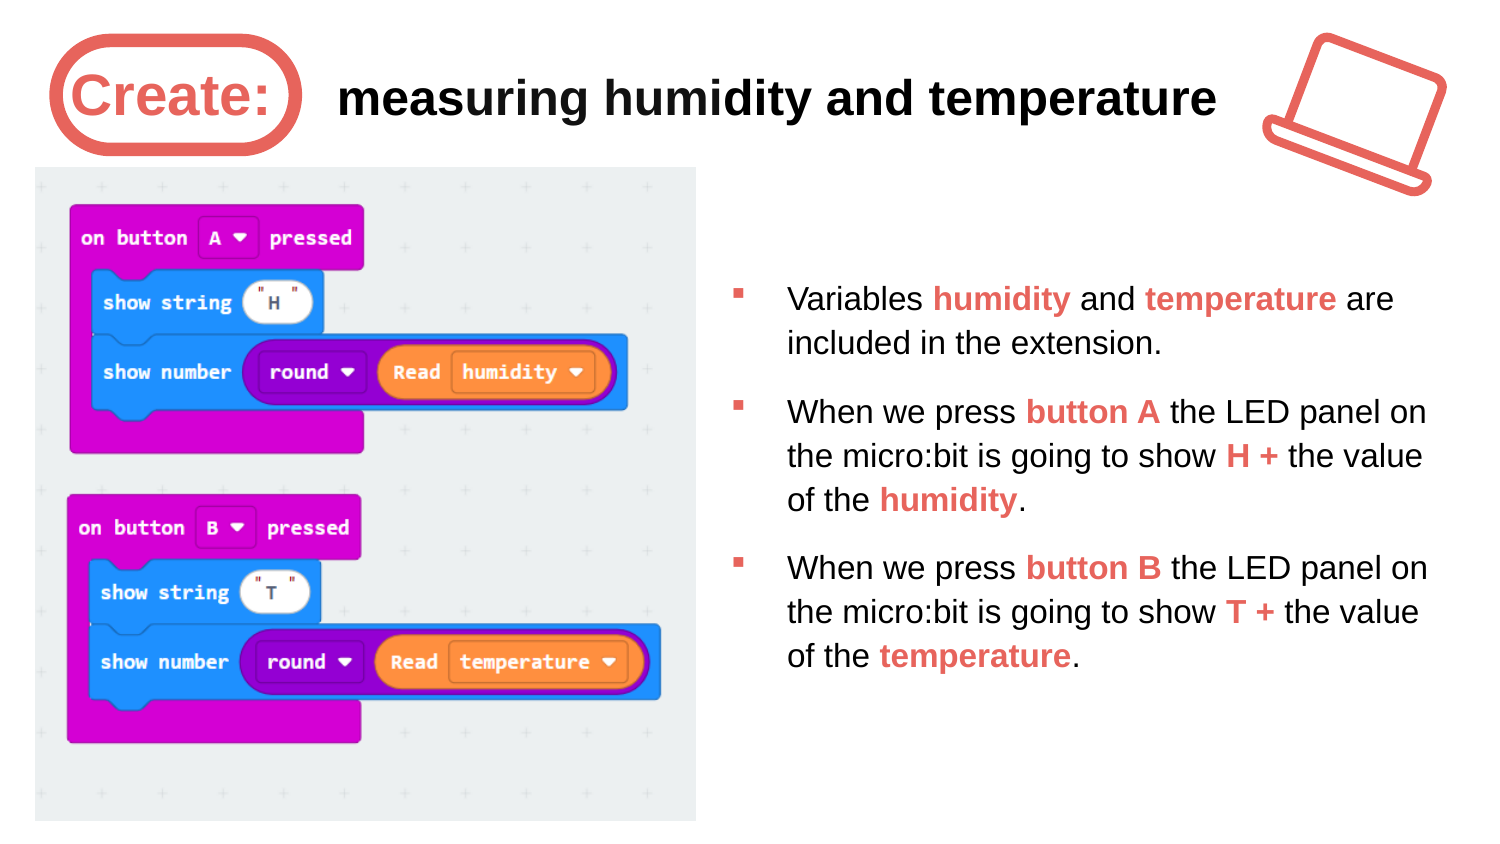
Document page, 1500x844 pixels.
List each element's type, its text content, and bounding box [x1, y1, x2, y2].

picture [35, 167, 696, 821]
text_box Variables humidity and temperature are included in the extension. When we press button A the LED panel on the micro:bit is going to show H + the value of the humidity. When we press button B the LED panel on the micro:bit is going to show T + the value of the temperature. [714, 265, 1447, 682]
title Create: measuring humidity and temperature [62, 34, 1241, 159]
picture [1262, 32, 1447, 197]
